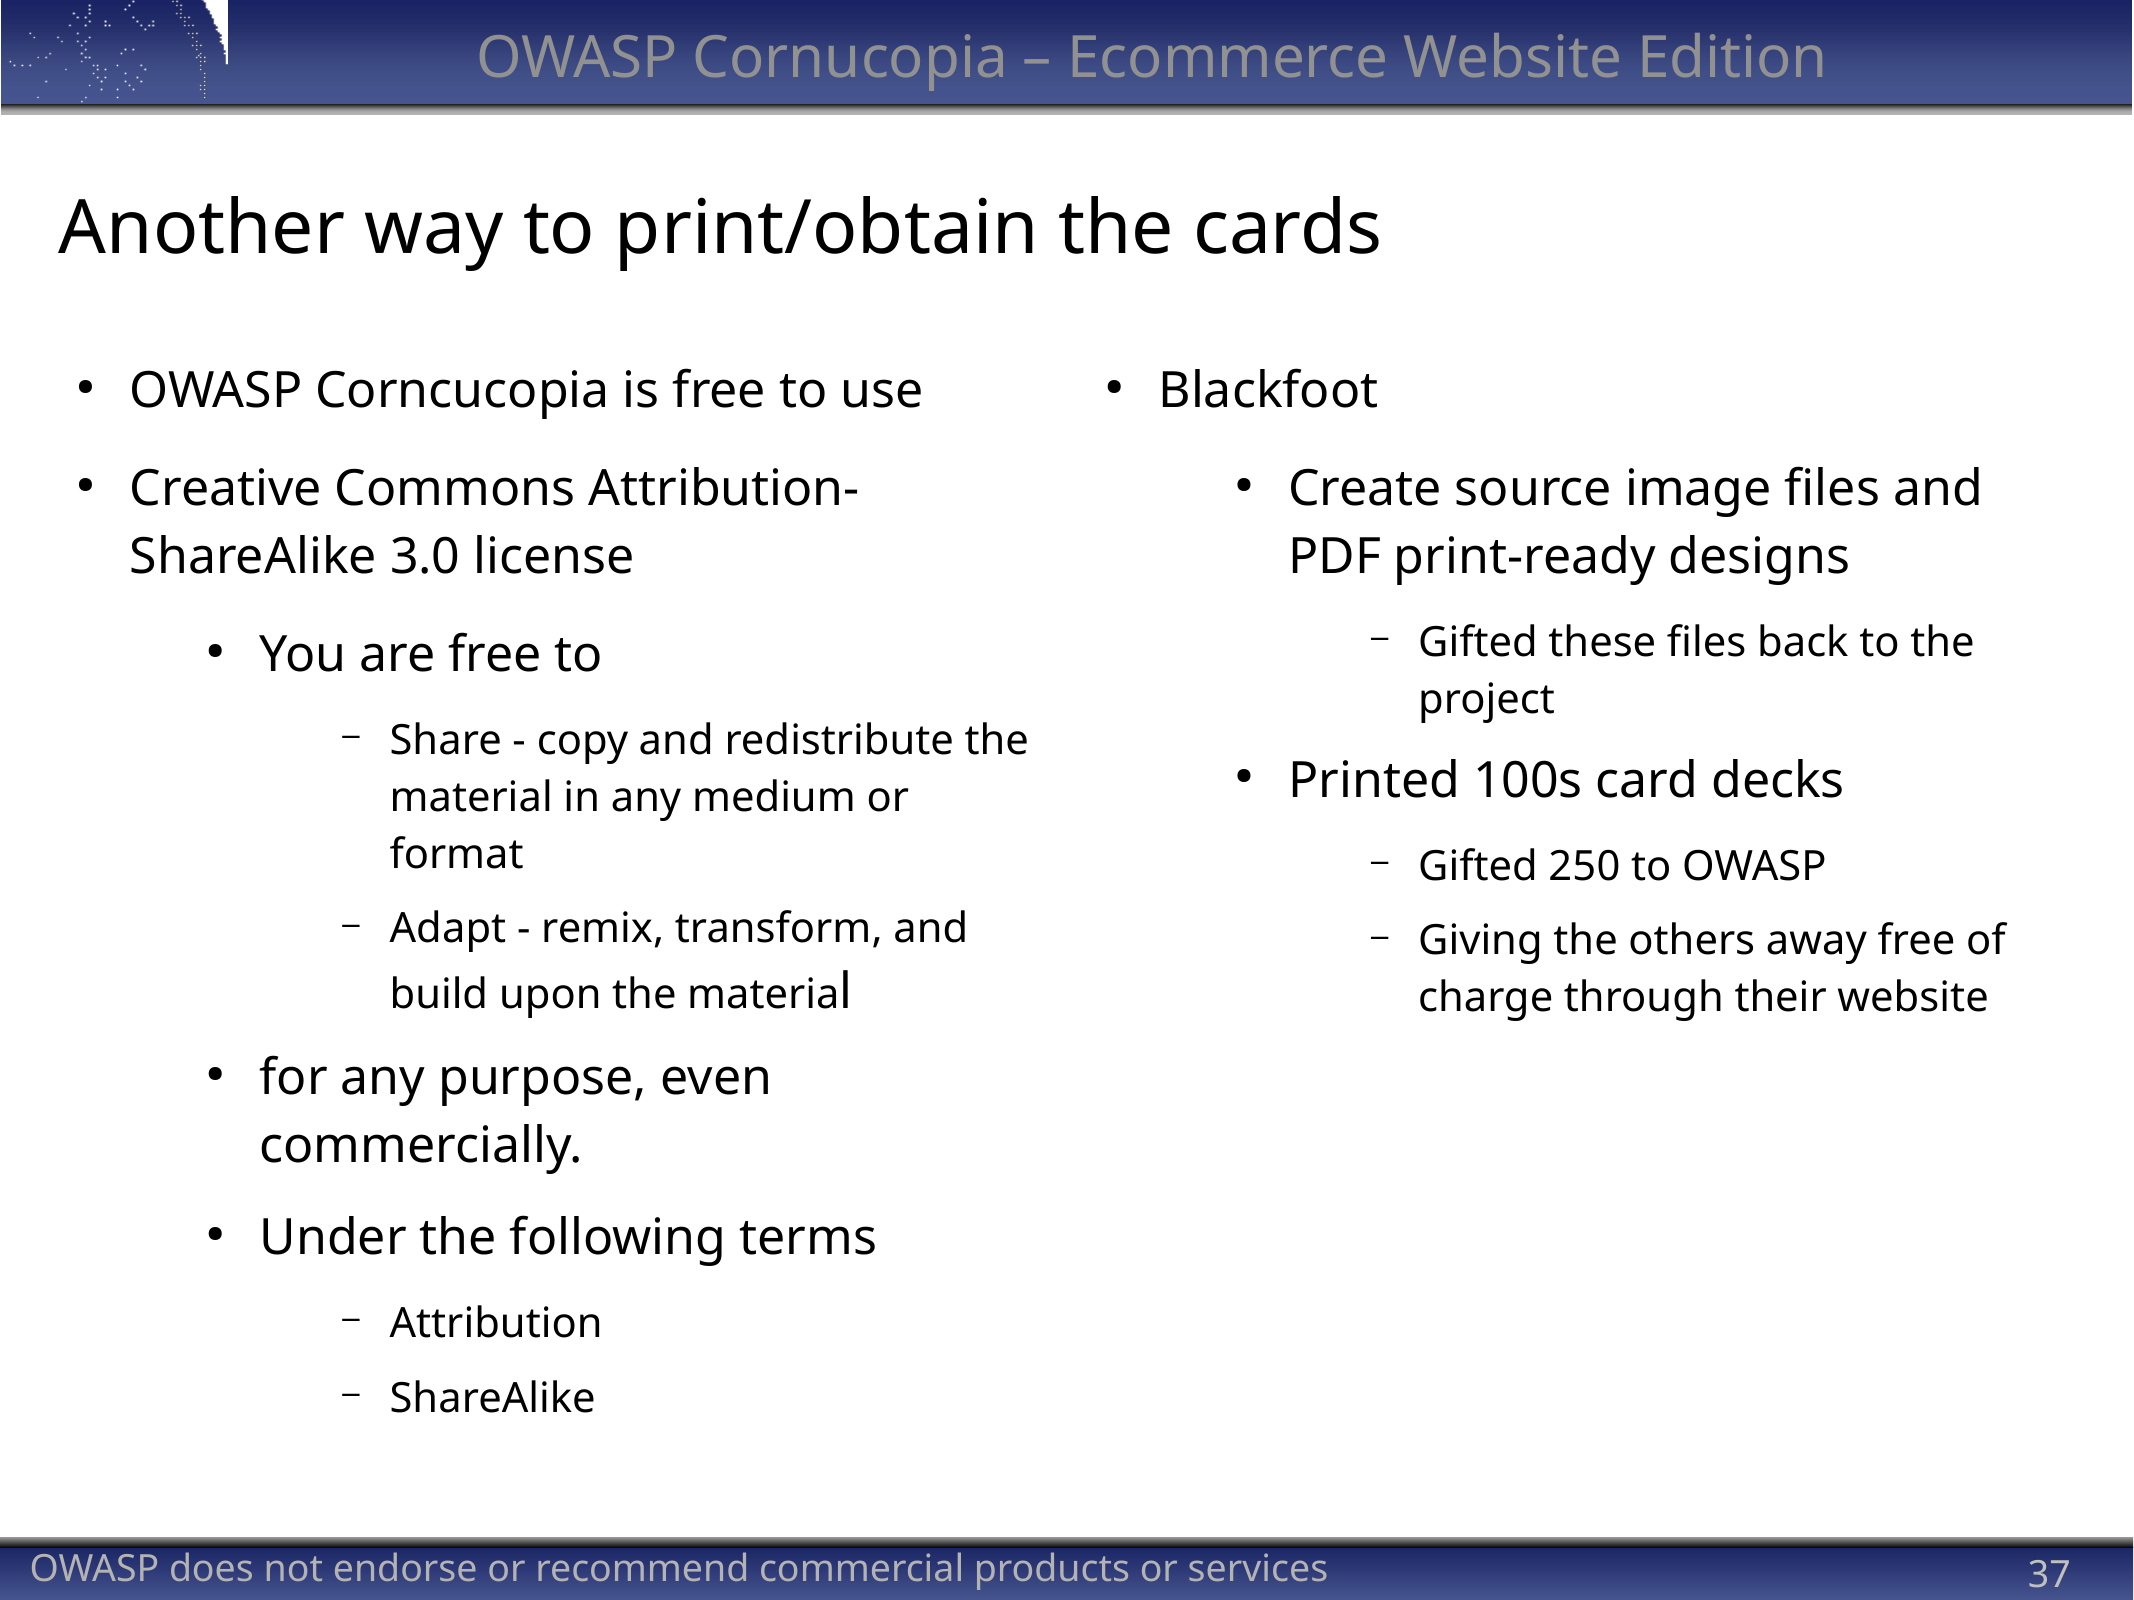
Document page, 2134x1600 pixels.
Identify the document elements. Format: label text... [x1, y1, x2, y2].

list OWASP Corncucopia is free to use Creative Commons Attribution-ShareAlike 3.0 license You are free to Share - copy and redistribute the material in any medium or format Adapt - remix, transform, and build upon the material for any purpose, even commercially. Under the following terms Attribution ShareAlike [58, 354, 1039, 1536]
title Another way to print/obtain the cards [58, 124, 2126, 325]
list OWASP does not endorse or recommend commercial products or services [29, 1541, 2038, 1600]
list Blackfoot Create source image files and PDF print-ready designs Gifted these files back to the project Printed 100s card decks Gifted 250 to OWASP Giving the others away free of charge through their website [1087, 354, 2068, 1536]
